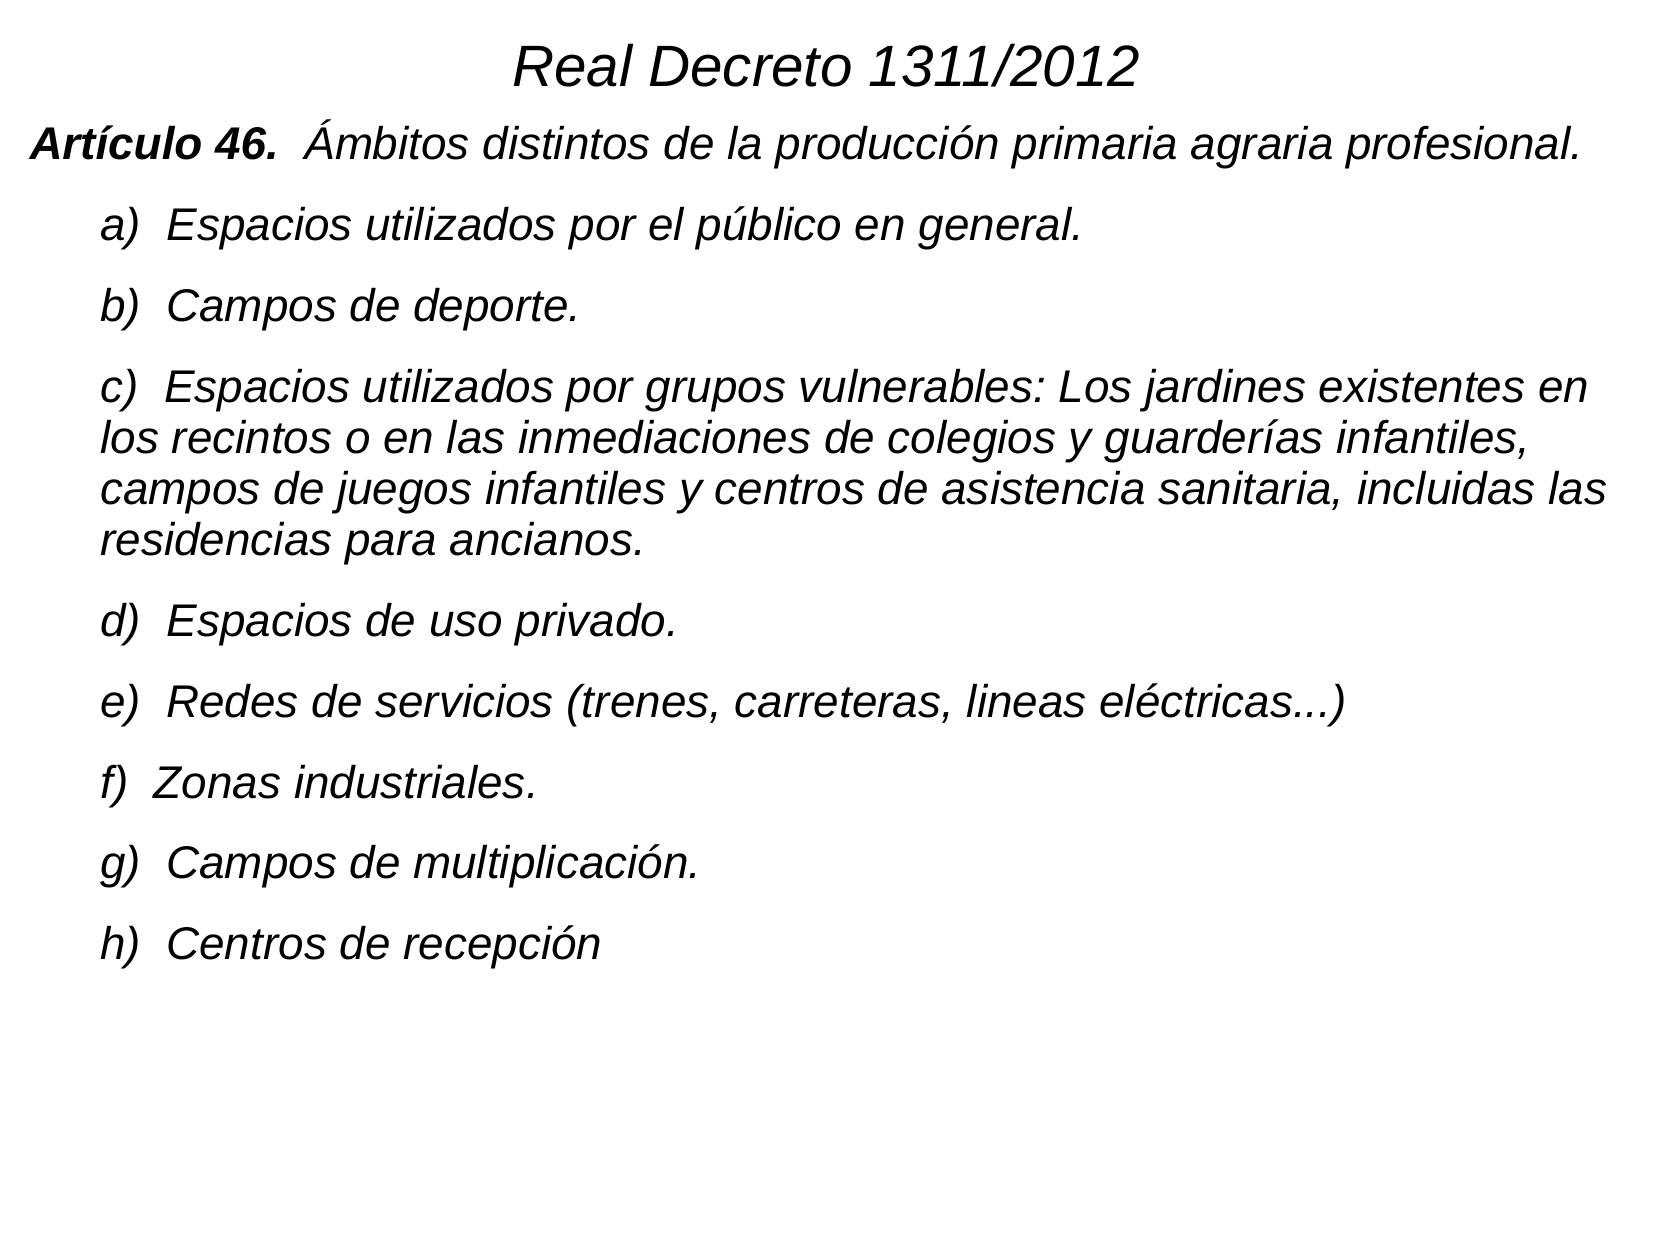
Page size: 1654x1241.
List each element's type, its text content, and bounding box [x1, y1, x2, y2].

list Artículo 46. Ámbitos distintos de la producción primaria agraria profesional. a) Espacios utilizados por el público en general. b) Campos de deporte. c) Espacios utilizados por grupos vulnerables: Los jardines existentes en los recintos o en las inmediaciones de colegios y guarderías infantiles, campos de juegos infantiles y centros de asistencia sanitaria, incluidas las residencias para ancianos. d) Espacios de uso privado. e) Redes de servicios (trenes, carreteras, lineas eléctricas...) f) Zonas industriales. g) Campos de multiplicación. h) Centros de recepción [29, 118, 1625, 1241]
title Real Decreto 1311/2012 [82, 31, 1571, 101]
